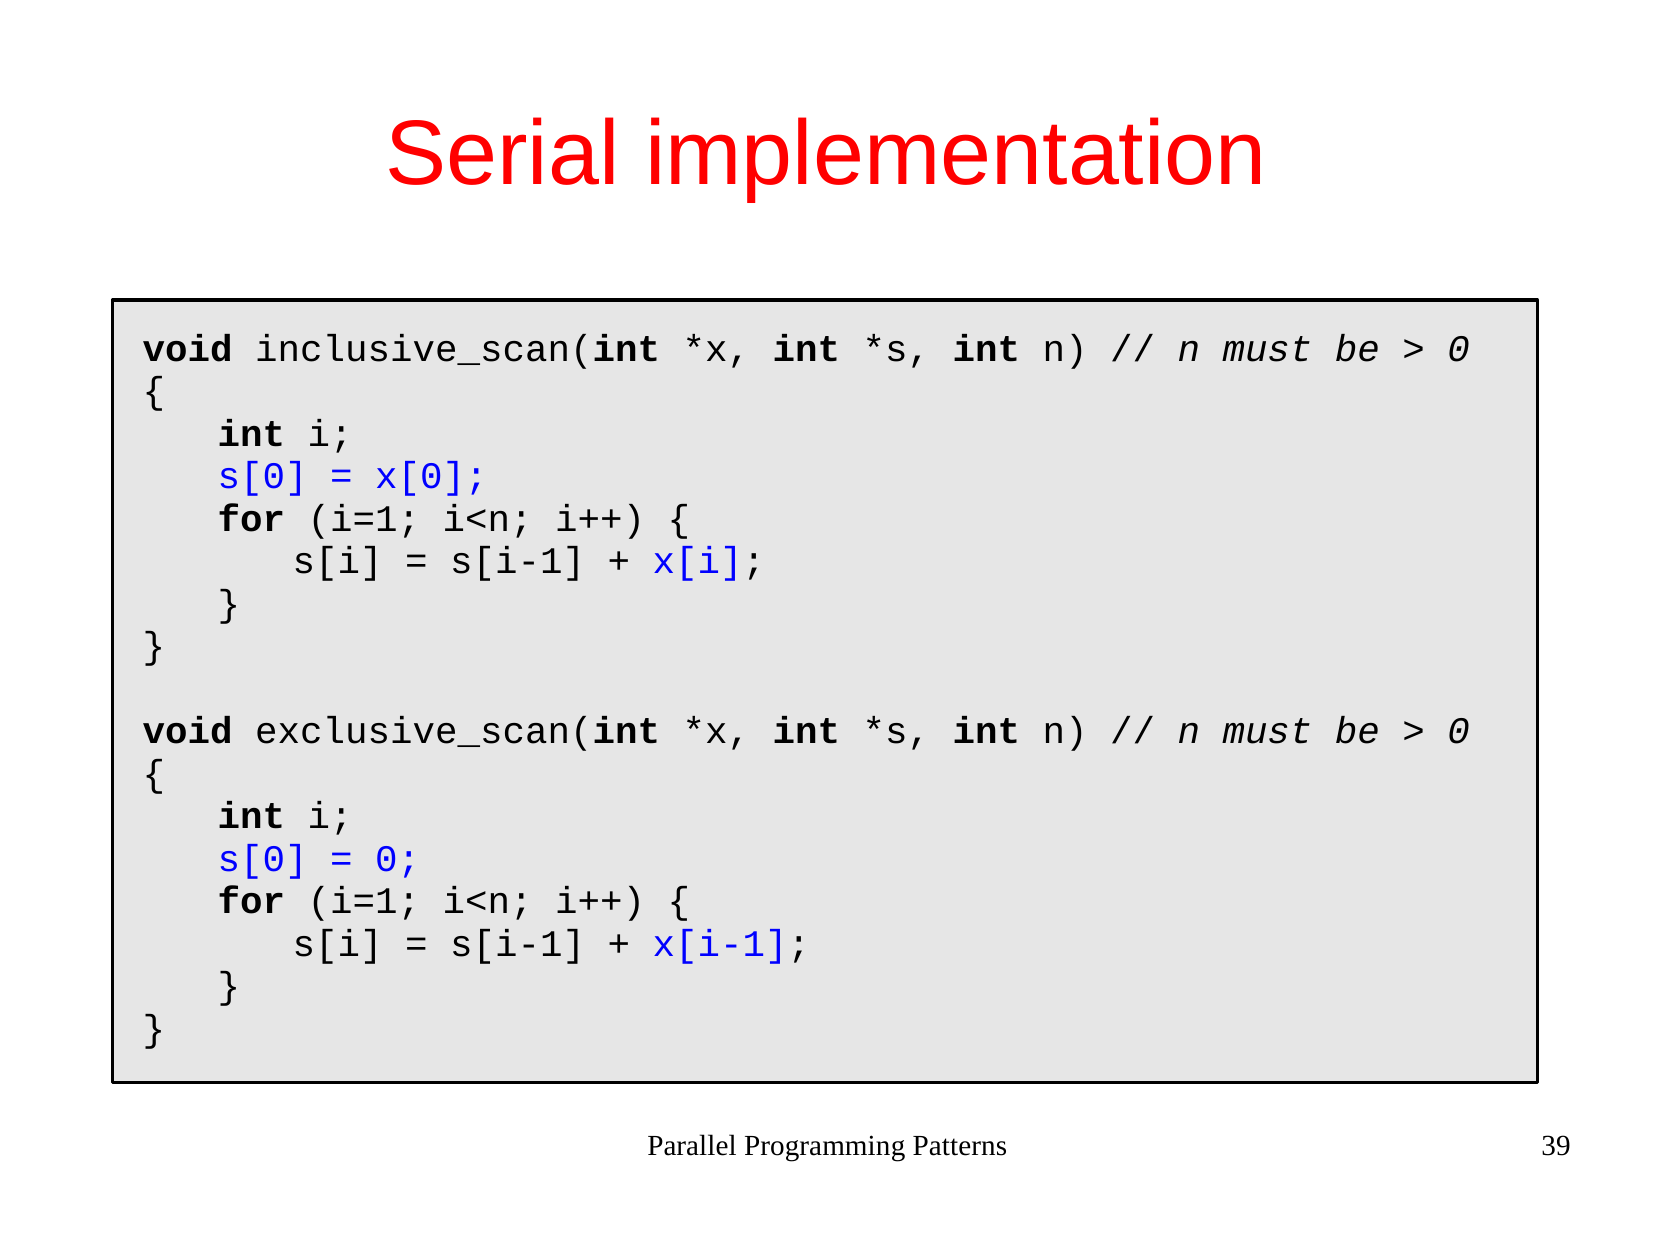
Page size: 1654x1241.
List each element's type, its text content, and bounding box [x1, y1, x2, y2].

text_box void inclusive_scan(int *x, int *s, int n) // n must be > 0 { int i; s[0] = x[0]; for (i=1; i<n; i++) { s[i] = s[i-1] + x[i]; } } void exclusive_scan(int *x, int *s, int n) // n must be > 0 { int i; s[0] = 0; for (i=1; i<n; i++) { s[i] = s[i-1] + x[i-1]; } } [112, 300, 1538, 1083]
title Serial implementation [82, 49, 1571, 257]
